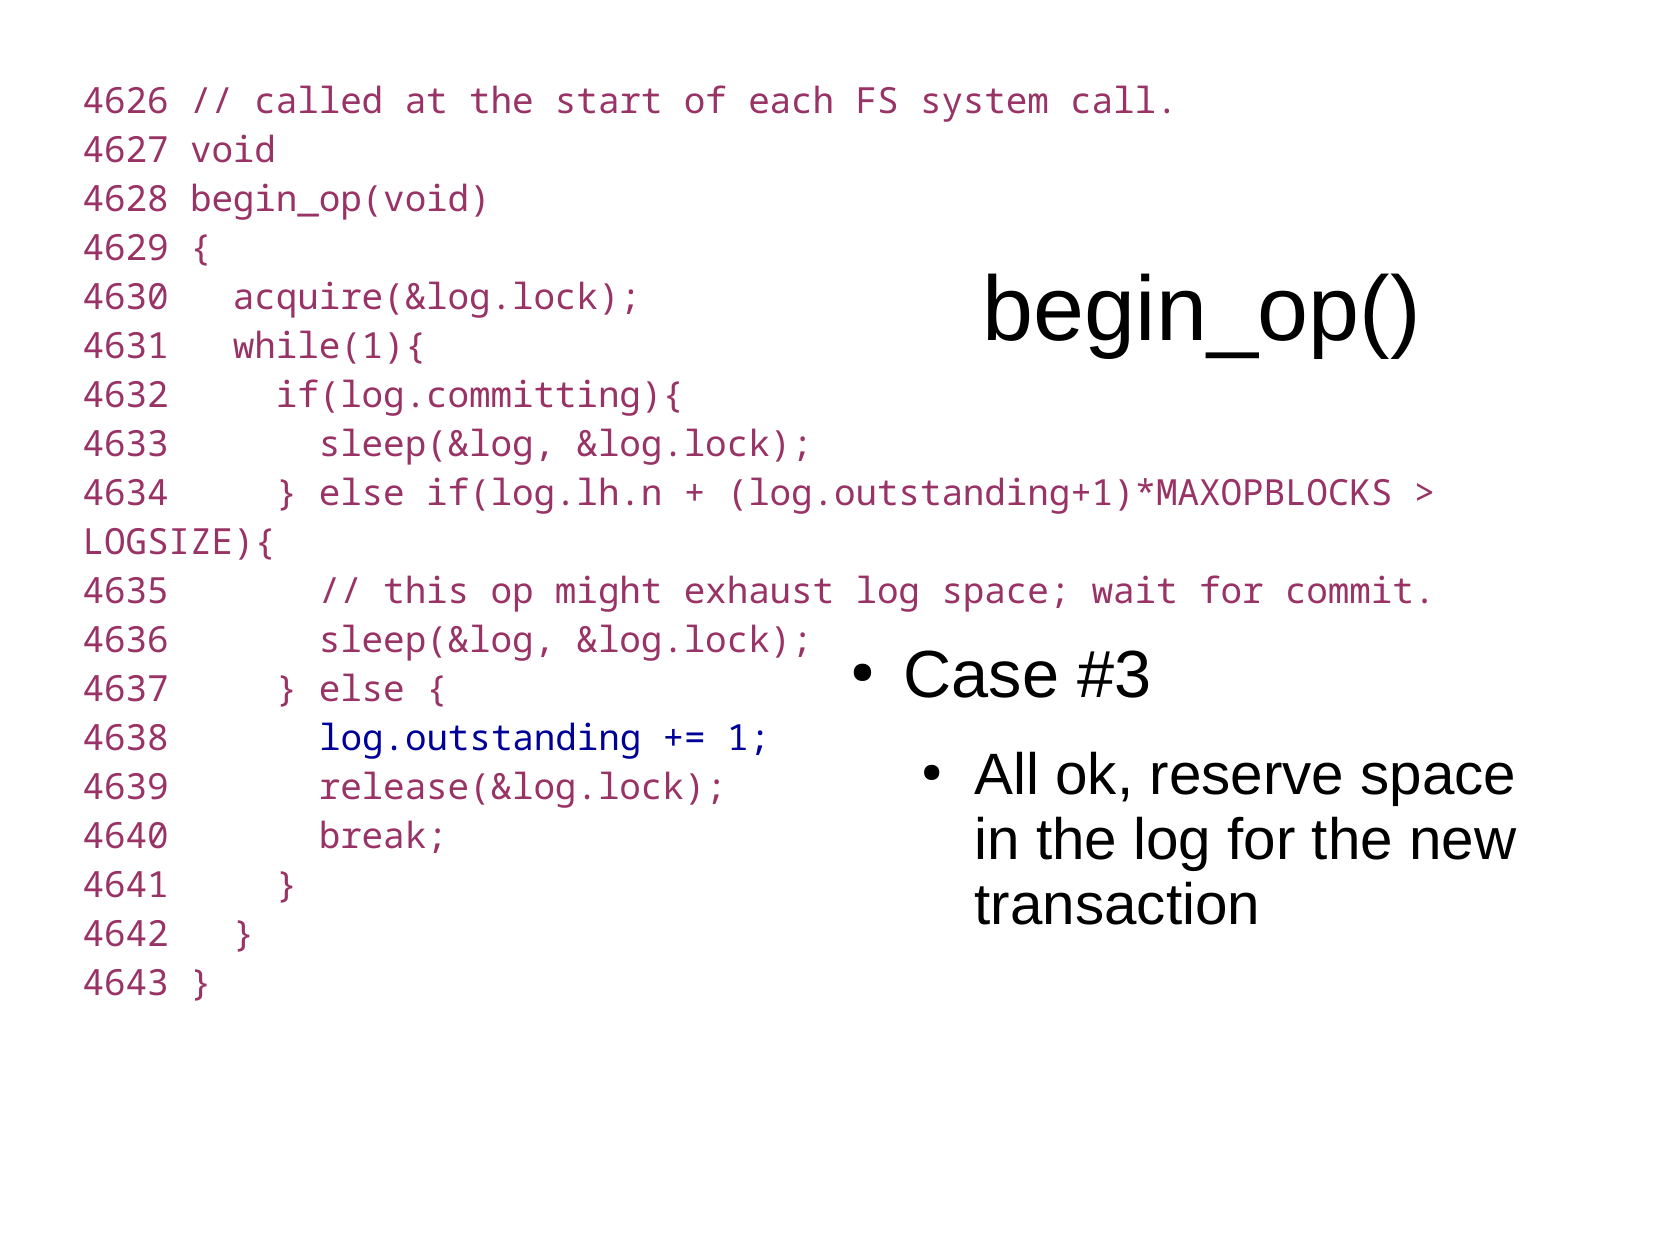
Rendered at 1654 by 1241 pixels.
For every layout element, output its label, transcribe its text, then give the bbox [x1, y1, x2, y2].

list Case #3 All ok, reserve space in the log for the new transaction [832, 637, 1576, 1163]
list [832, 368, 1576, 637]
list 4626 // called at the start of each FS system call. 4627 void 4628 begin_op(void) 4629 { 4630 acquire(&log.lock); 4631 while(1){ 4632 if(log.committing){ 4633 sleep(&log, &log.lock); 4634 } else if(log.lh.n + (log.outstanding+1)*MAXOPBLOCKS > LOGSIZE){ 4635 // this op might exhaust log space; wait for commit. 4636 sleep(&log, &log.lock); 4637 } else { 4638 log.outstanding += 1; 4639 release(&log.lock); 4640 break; 4641 } 4642 } 4643 } [82, 75, 1571, 1010]
title begin_op() [866, 205, 1538, 413]
